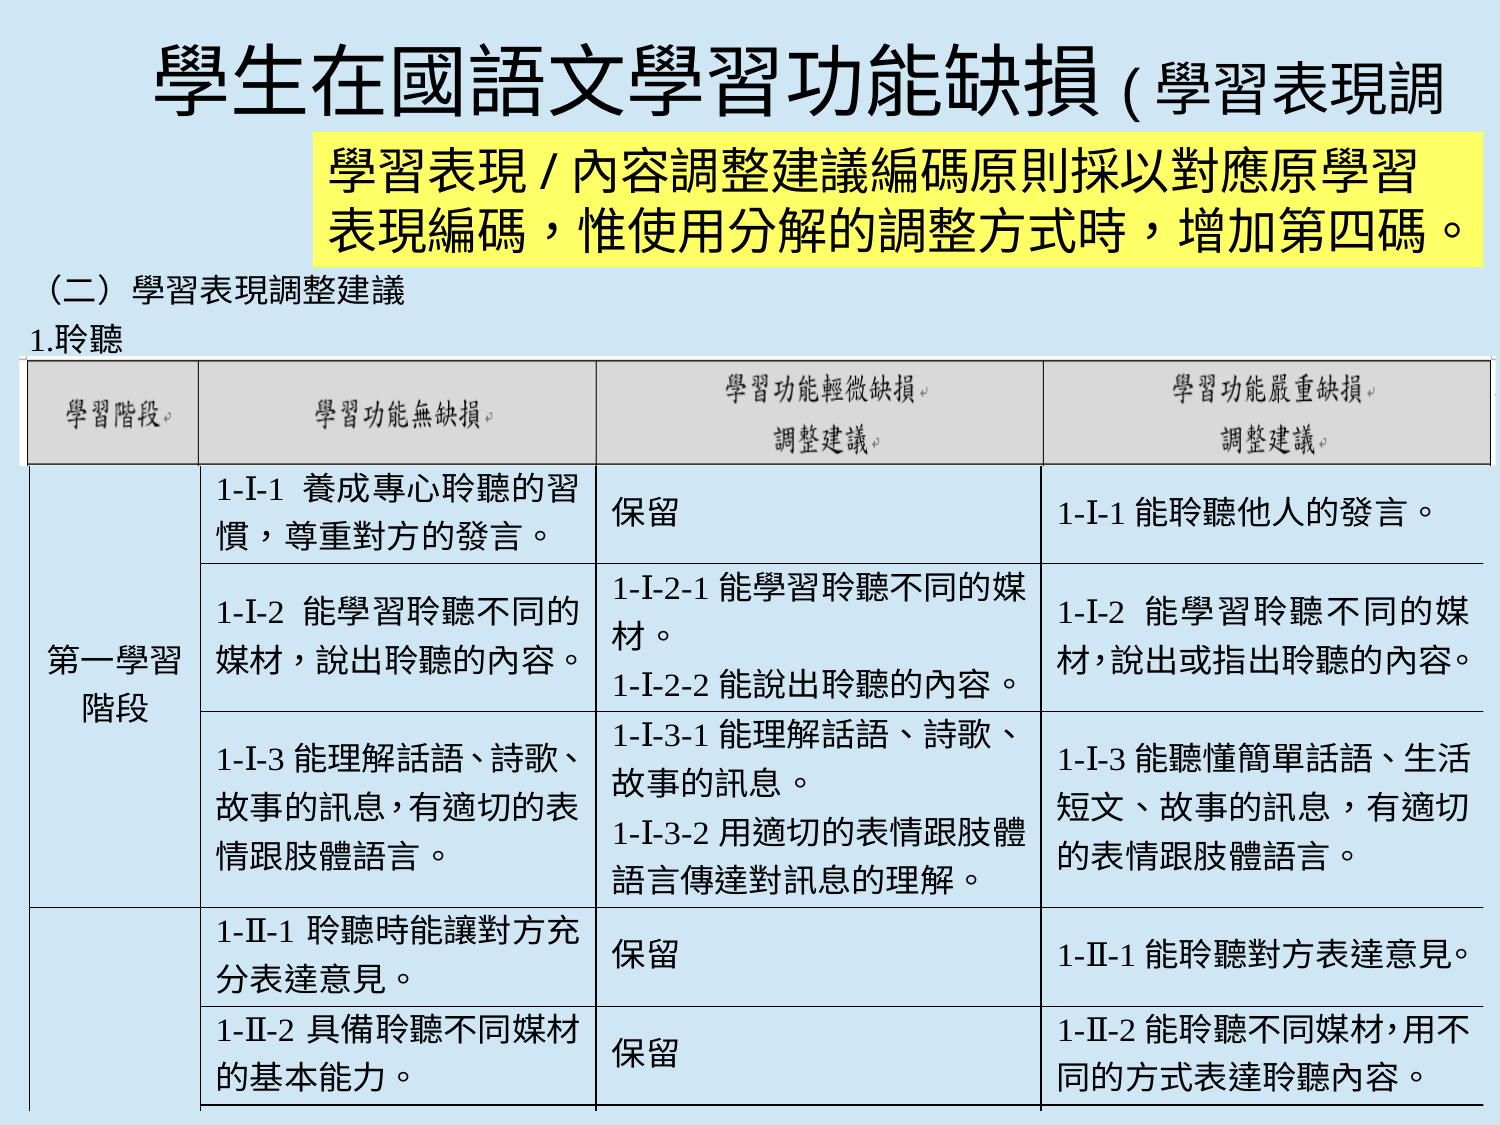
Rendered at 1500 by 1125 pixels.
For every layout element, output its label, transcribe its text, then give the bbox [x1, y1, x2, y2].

title 學生在國語文學習功能缺損(學習表現調整) [96, 23, 1500, 165]
picture [19, 268, 1496, 1111]
text_box 學習表現/內容調整建議編碼原則採以對應原學習表現編碼，惟使用分解的調整方式時，增加第四碼。 [312, 132, 1484, 267]
